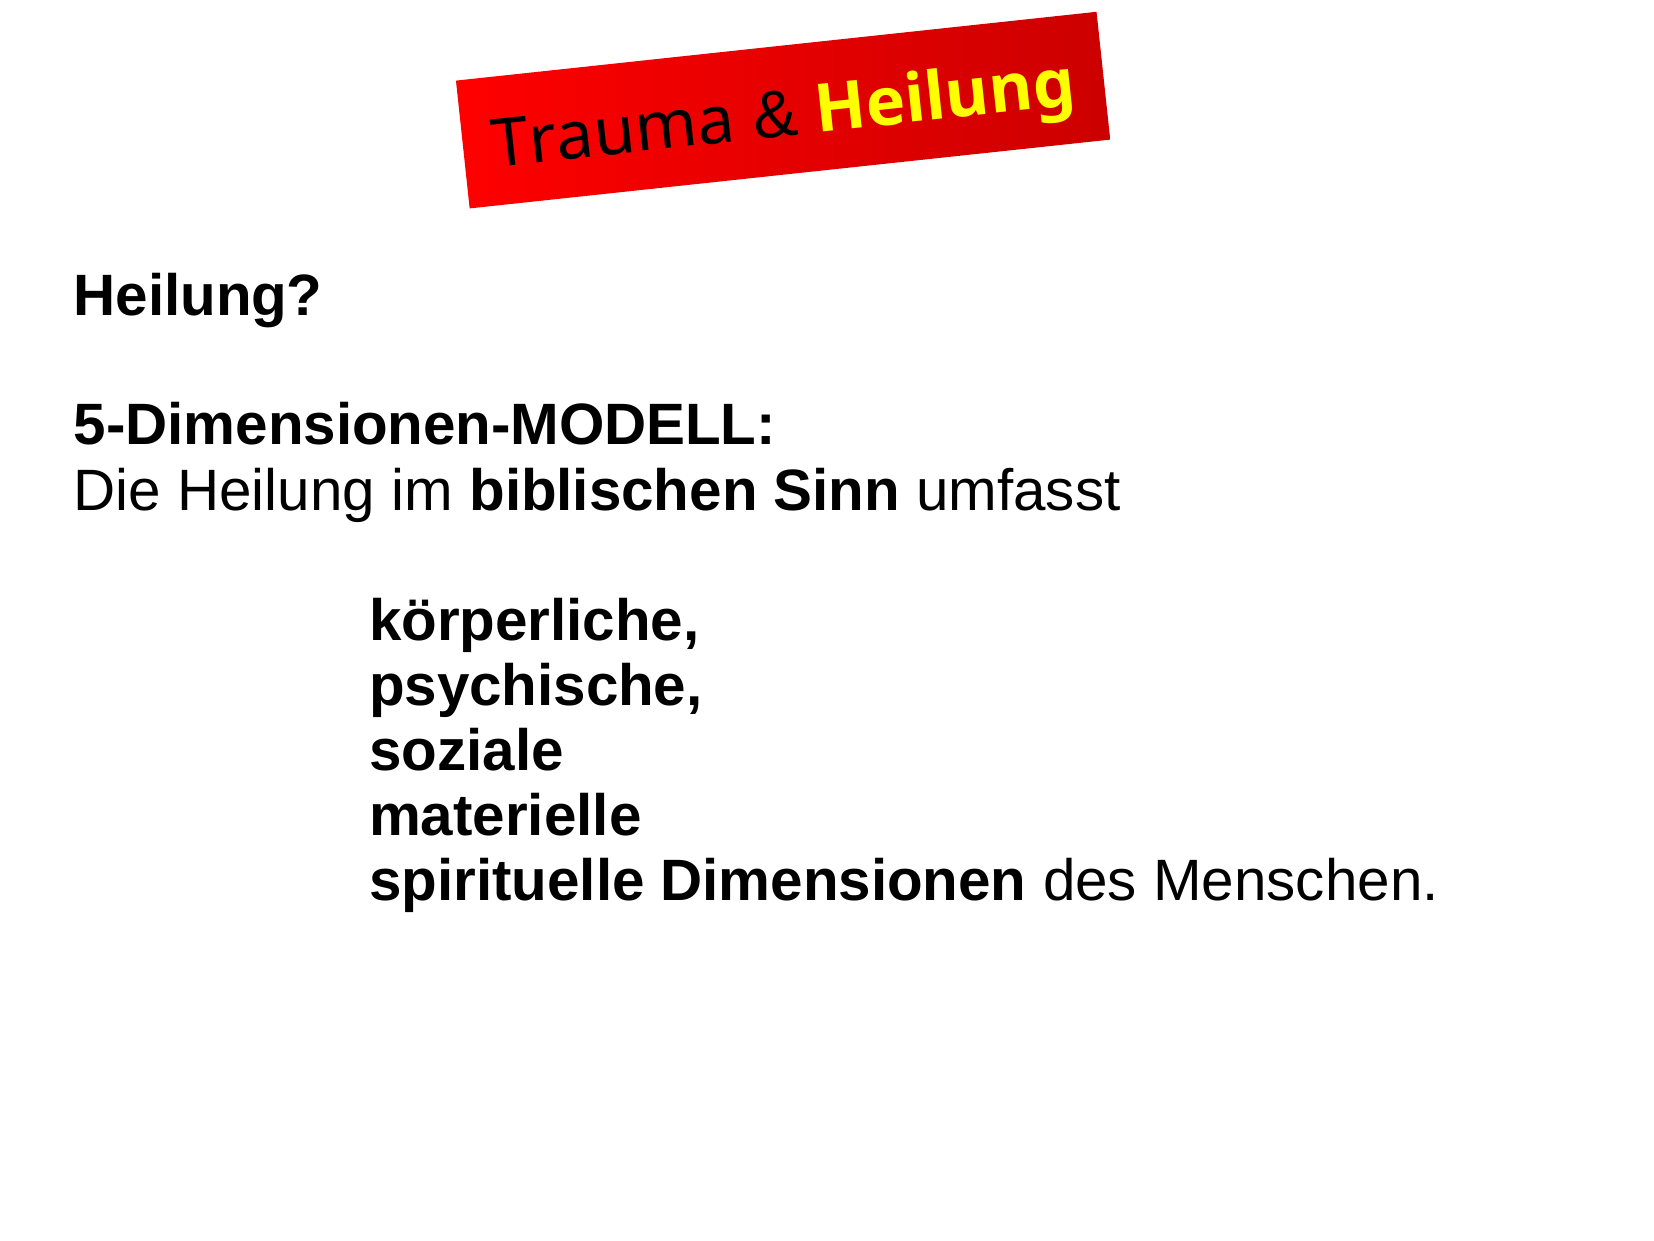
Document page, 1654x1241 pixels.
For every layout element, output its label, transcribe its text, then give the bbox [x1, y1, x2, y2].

title Trauma & Heilung [455, 11, 1111, 209]
text_box Heilung? 5-Dimensionen-MODELL: Die Heilung im biblischen Sinn umfasst körperliche, psychische, soziale materielle spirituelle Dimensionen des Menschen. [59, 254, 1536, 1063]
